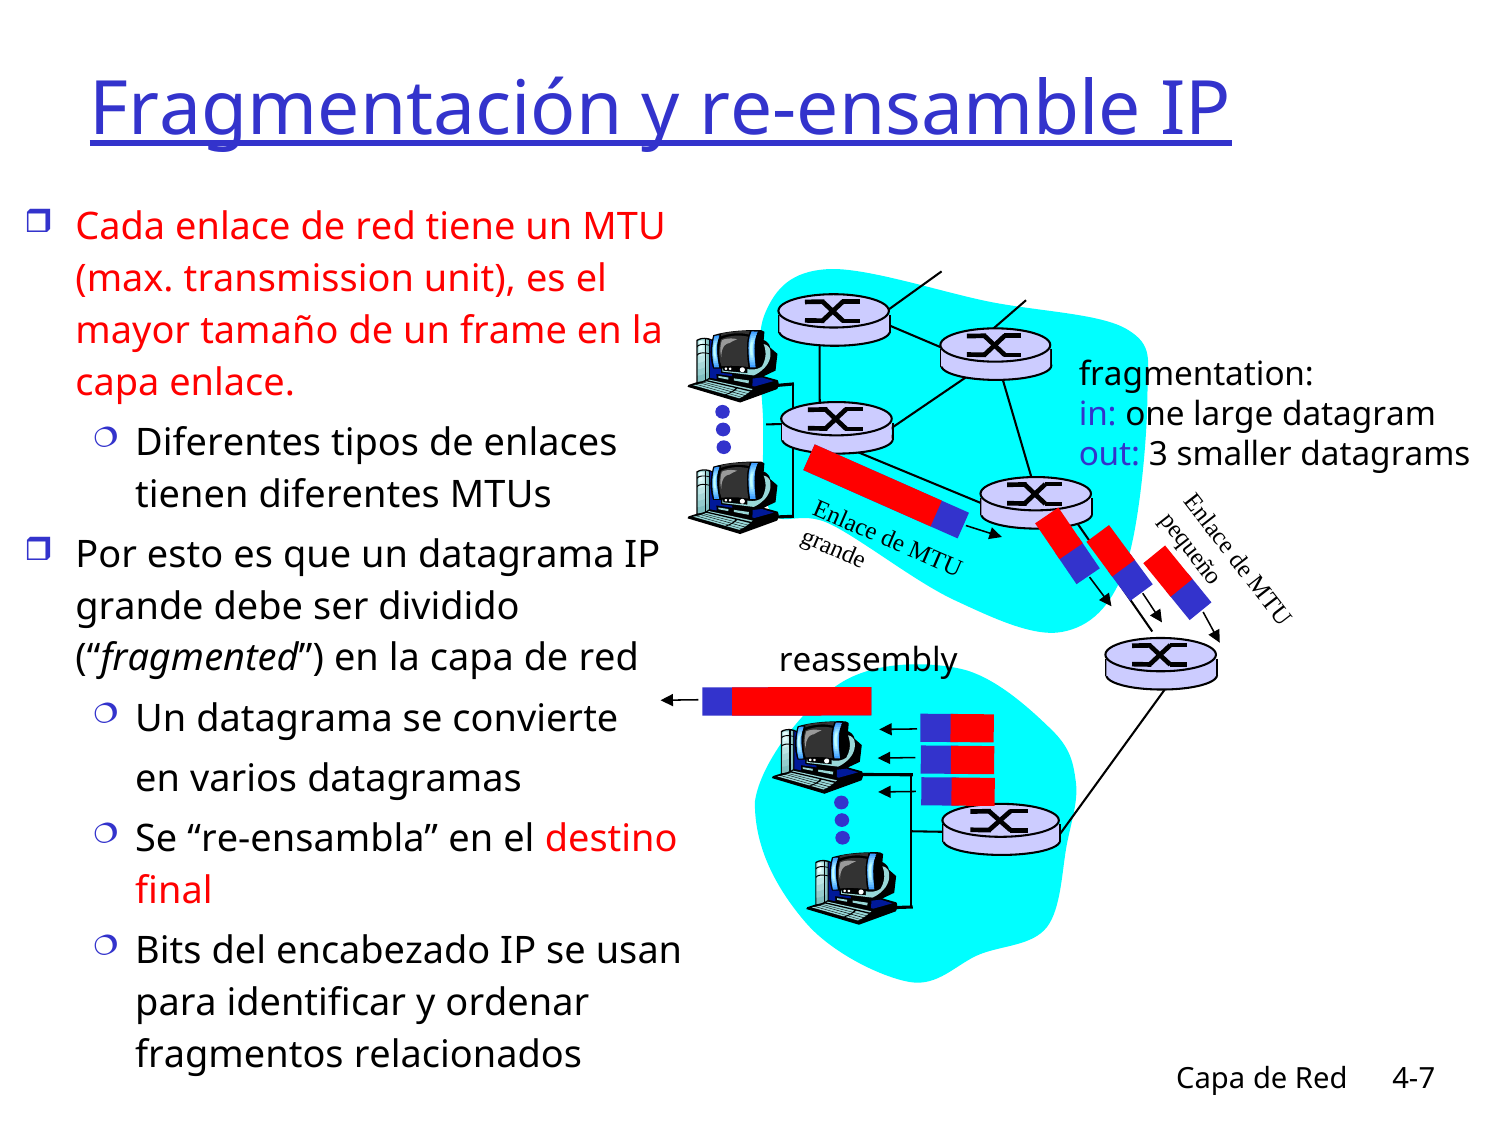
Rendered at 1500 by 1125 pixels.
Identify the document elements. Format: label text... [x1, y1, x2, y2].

picture [687, 329, 781, 403]
text_box fragmentation: in: one large datagram out: 3 smaller datagrams [1063, 344, 1486, 481]
text_box [1105, 637, 1217, 690]
text_box [754, 759, 910, 923]
picture [806, 851, 899, 925]
text_box [715, 422, 731, 437]
text_box reassembly [764, 630, 973, 686]
text_box Enlace de MTU pequeño [1140, 470, 1317, 669]
text_box [760, 269, 1153, 633]
title Fragmentación y re-ensamble IP [75, 15, 1463, 196]
text_box [716, 440, 732, 455]
text_box Enlace de MTU grande [781, 479, 988, 624]
text_box [702, 672, 1077, 983]
picture [687, 460, 781, 535]
text_box [1143, 547, 1208, 621]
text_box [715, 404, 730, 419]
list Cada enlace de red tiene un MTU (max. transmission unit), es el mayor tamaño de un frame en la capa enlace. Diferentes tipos de enlaces tienen diferentes MTUs Por esto es que un datagrama IP grande debe ser dividido (“fragmented”) en la capa de red Un datagrama se convierte en varios datagramas Se “re-ensambla” en el destino final Bits del encabezado IP se usan para identificar y ordenar fragmentos relacionados [9, 191, 714, 1090]
picture [771, 720, 865, 794]
